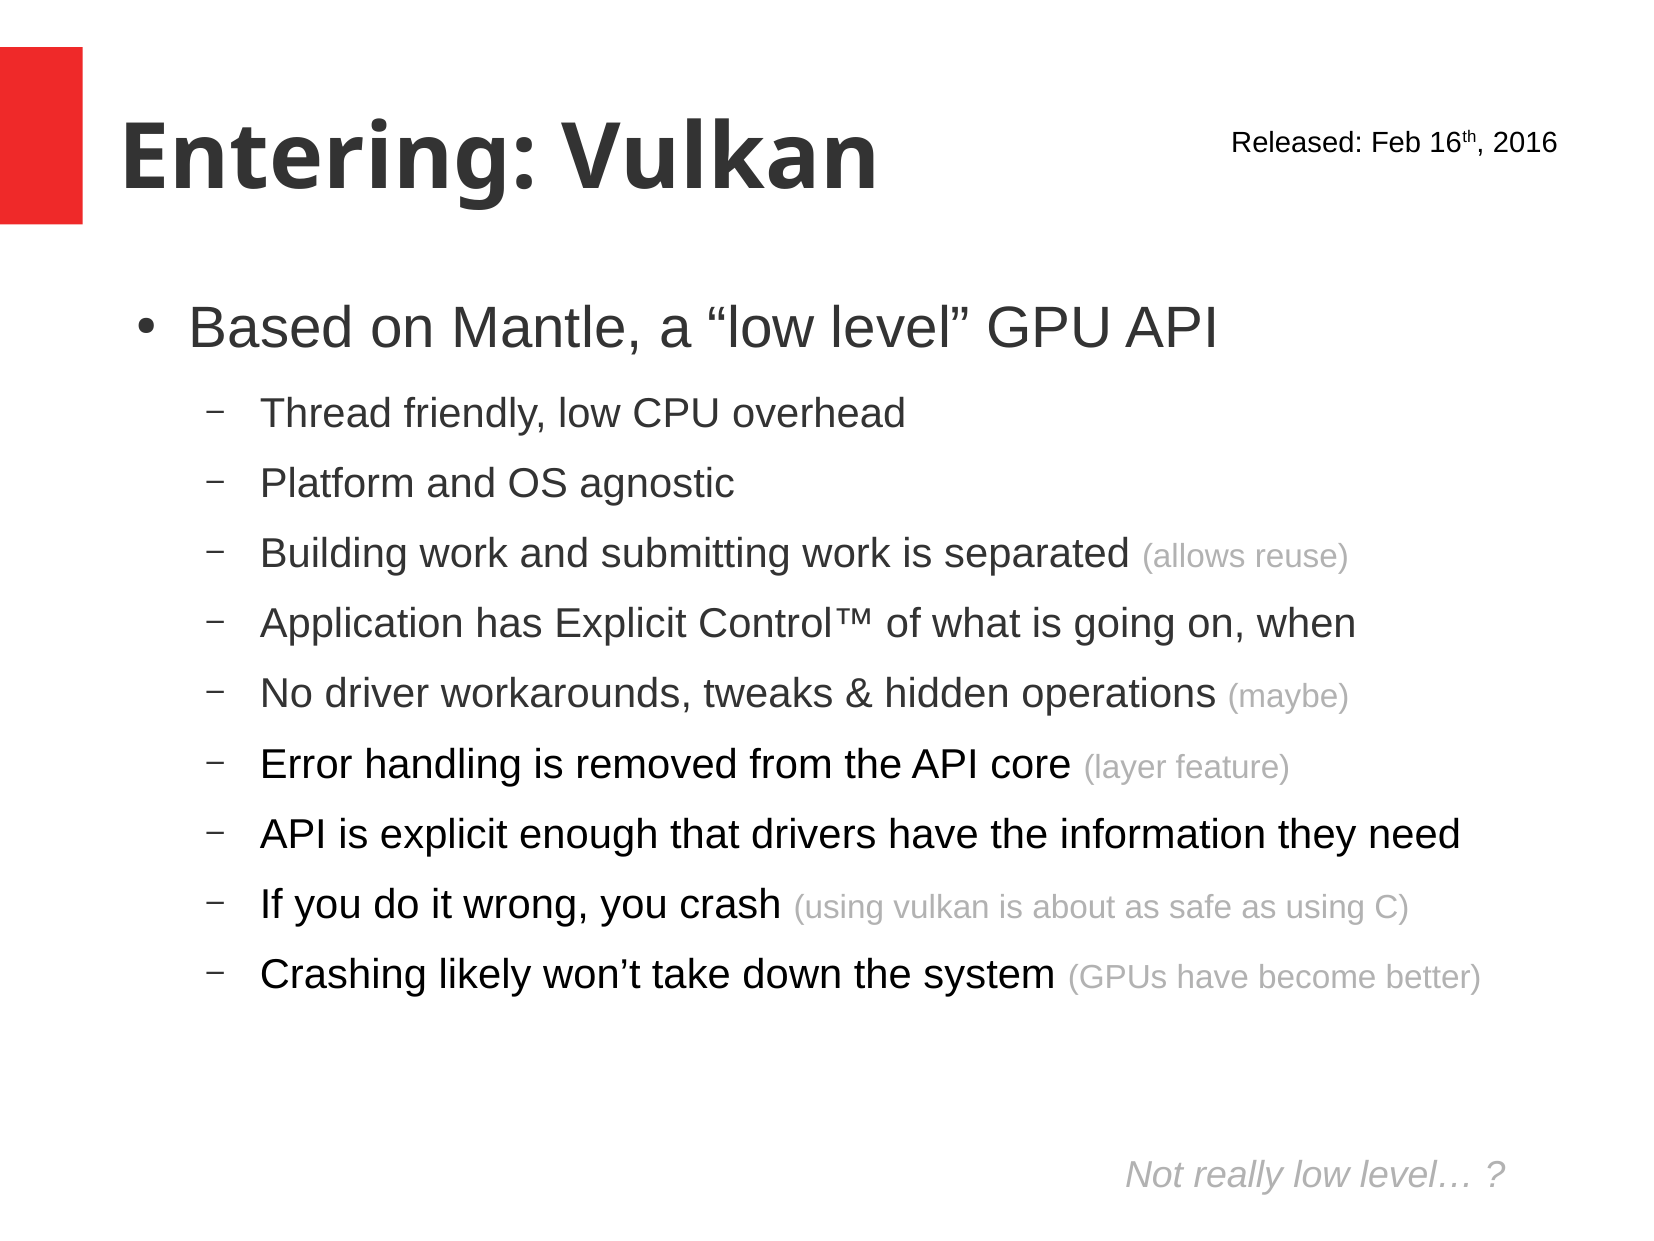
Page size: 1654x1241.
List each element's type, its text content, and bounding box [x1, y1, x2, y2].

list Based on Mantle, a “low level” GPU API Thread friendly, low CPU overhead Platform and OS agnostic Building work and submitting work is separated (allows reuse) Application has Explicit Control™ of what is going on, when No driver workarounds, tweaks & hidden operations (maybe) Error handling is removed from the API core (layer feature) API is explicit enough that drivers have the information they need If you do it wrong, you crash (using vulkan is about as safe as using C) Crashing likely won’t take down the system (GPUs have become better) [118, 295, 1536, 1074]
text_box Not really low level… ? [1110, 1145, 1654, 1203]
text_box Released: Feb 16th, 2016 [1216, 118, 1595, 204]
title Entering: Vulkan [118, 49, 1571, 257]
